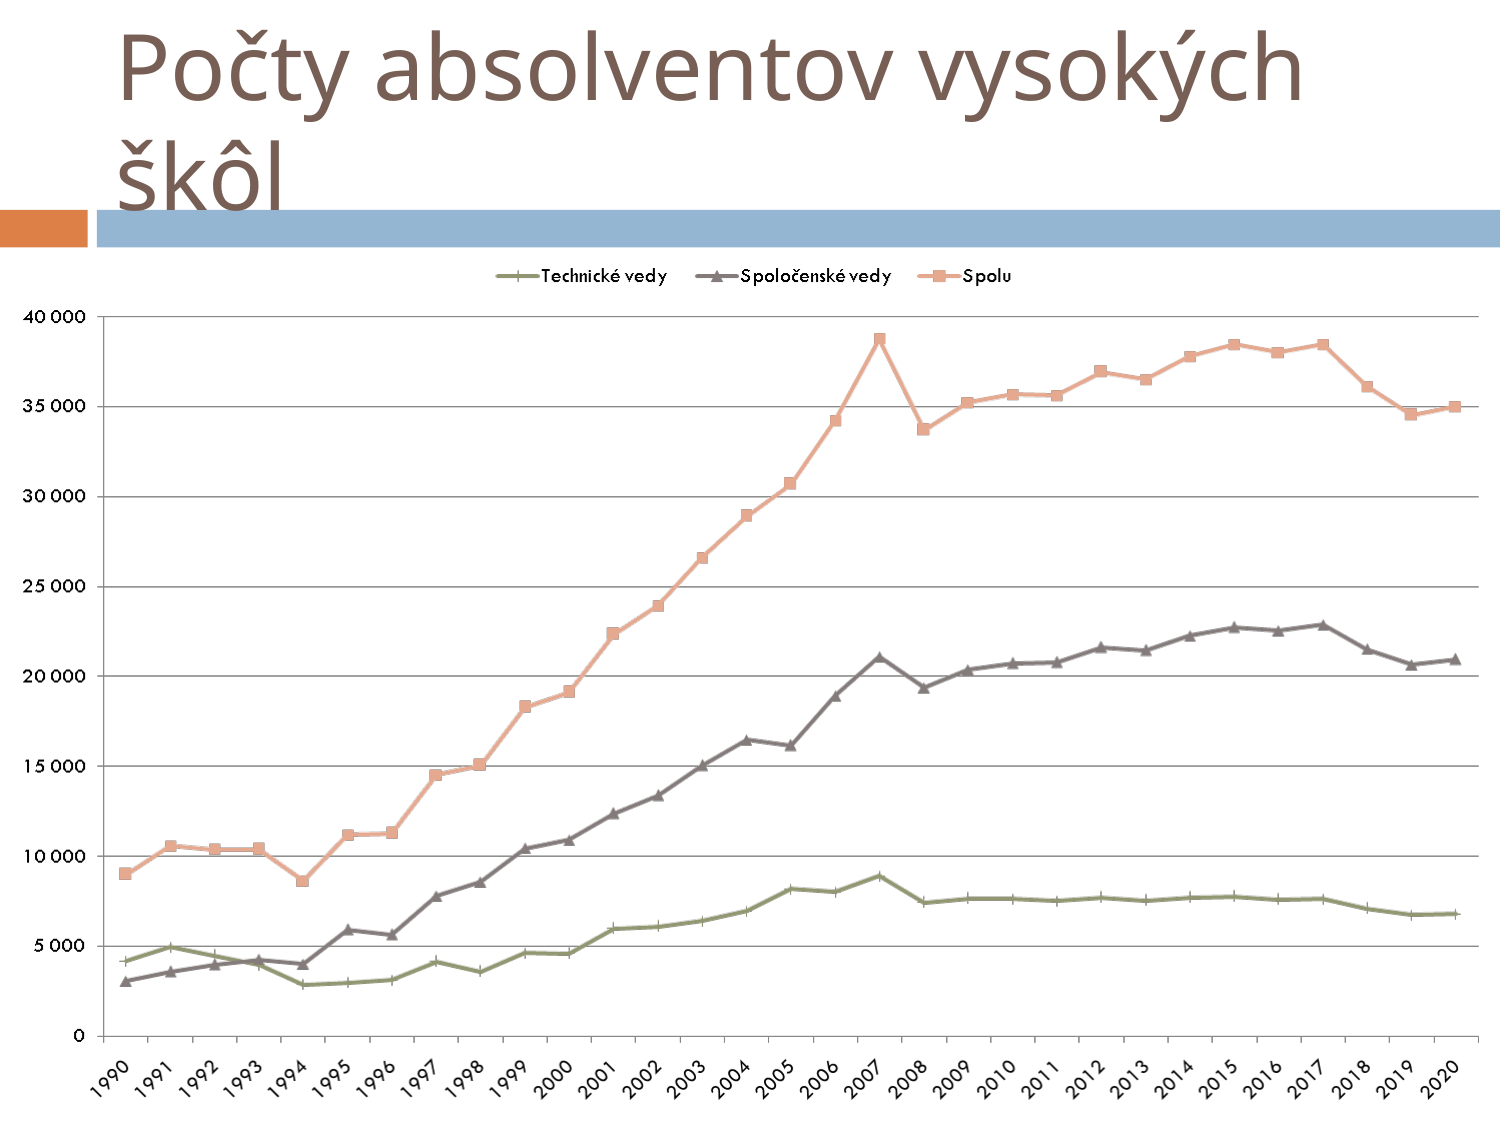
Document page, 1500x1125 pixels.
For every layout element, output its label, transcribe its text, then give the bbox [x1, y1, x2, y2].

text_box [0, 245, 1500, 1125]
title Počty absolventov vysokých škôl [100, 1, 1438, 237]
